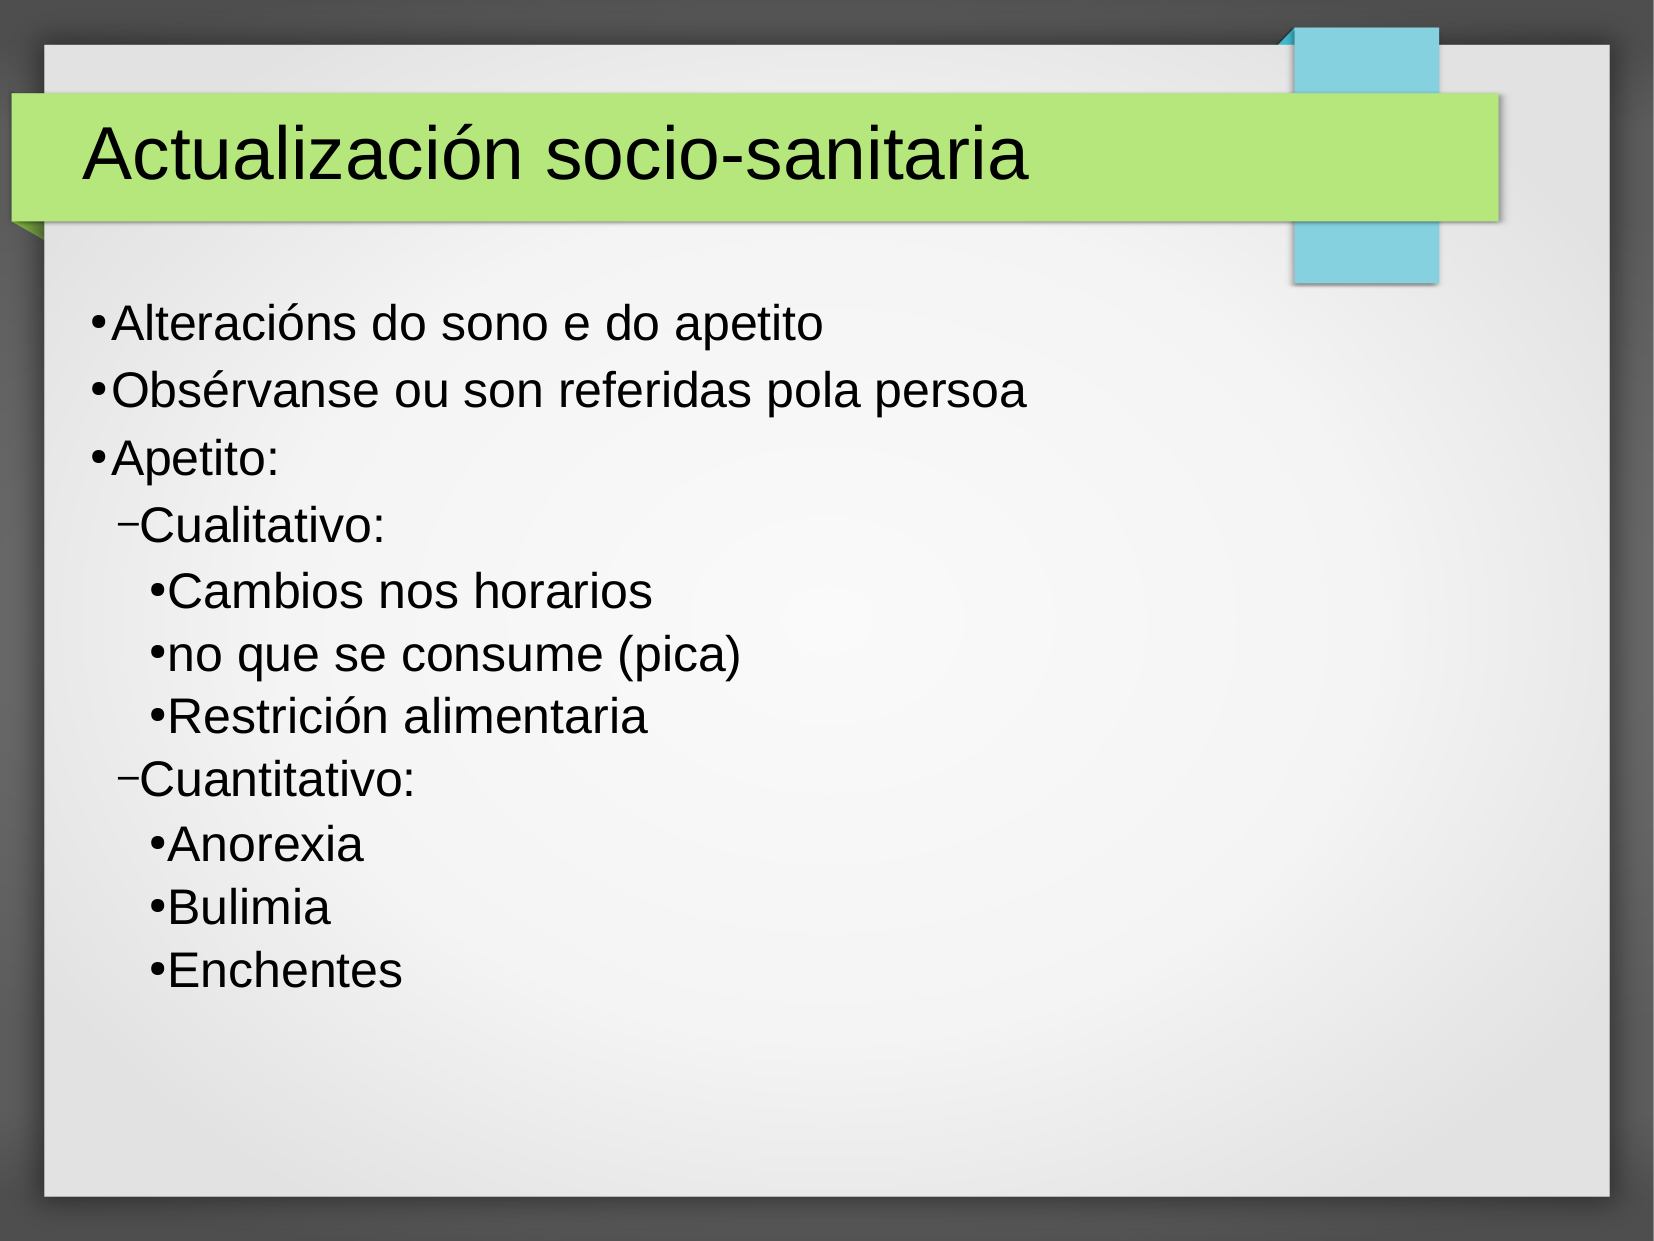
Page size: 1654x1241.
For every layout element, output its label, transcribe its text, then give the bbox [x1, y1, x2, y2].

picture [0, 0, 1654, 1241]
title Actualización socio-sanitaria [82, 94, 1264, 213]
list Alteracións do sono e do apetito Obsérvanse ou son referidas pola persoa Apetito: Cualitativo: Cambios nos horarios no que se consume (pica) Restrición alimentaria Cuantitativo: Anorexia Bulimia Enchentes [82, 295, 1571, 1015]
